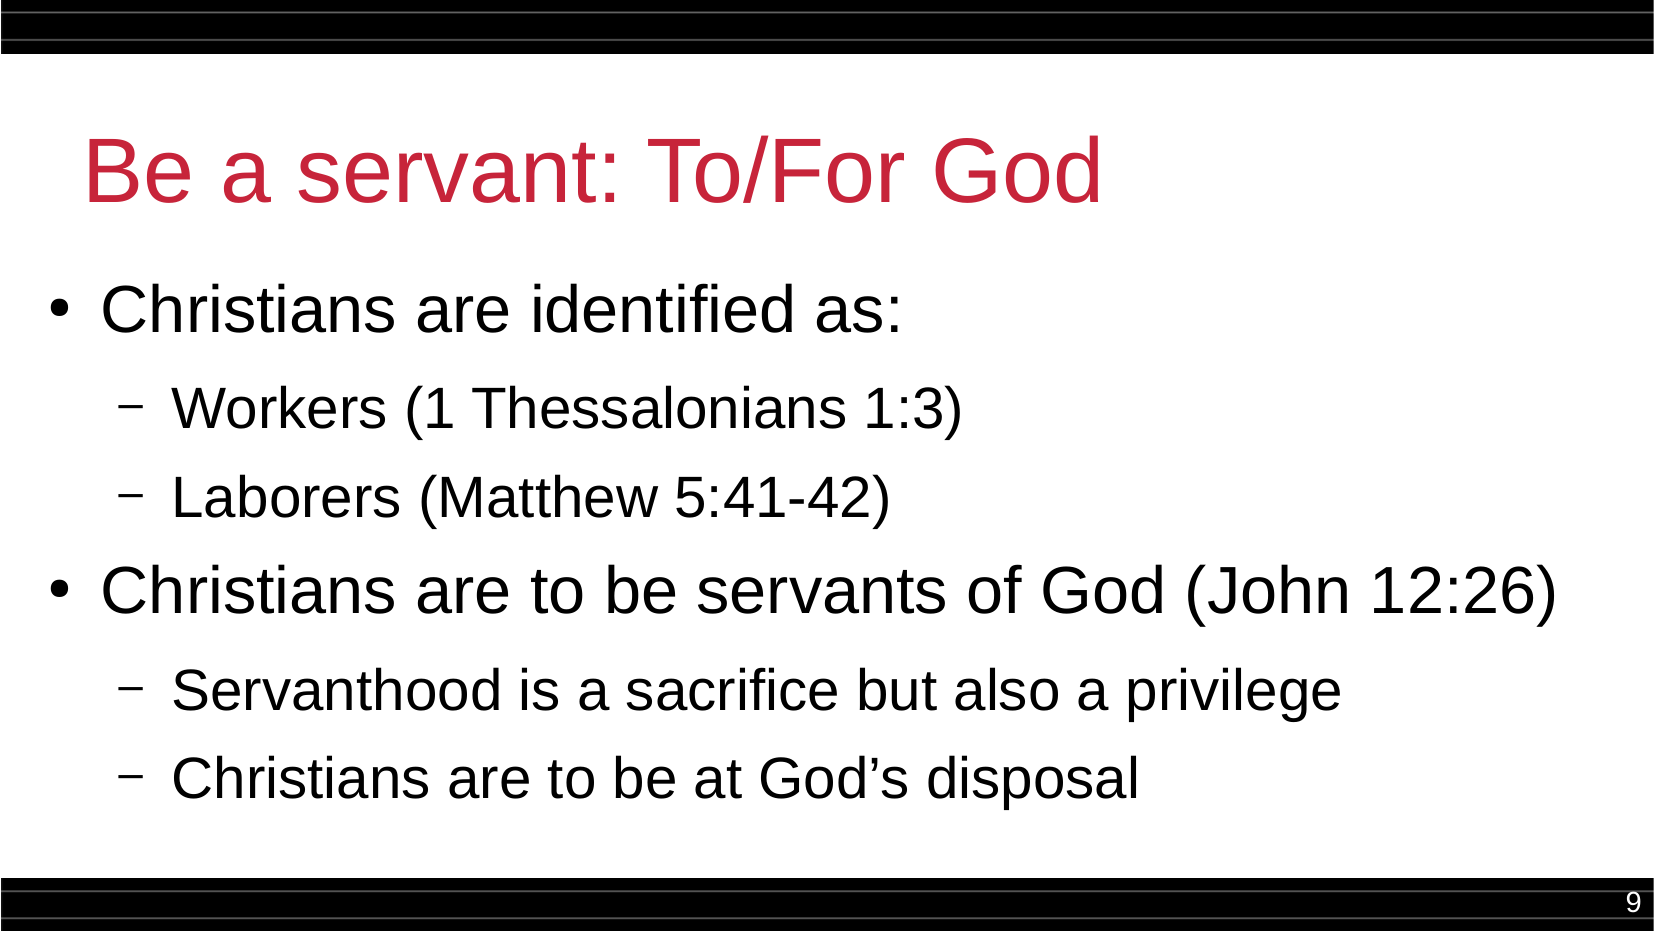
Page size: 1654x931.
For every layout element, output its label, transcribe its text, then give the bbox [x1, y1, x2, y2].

title Be a servant: To/For God [82, 92, 1571, 249]
picture [1, 878, 1654, 931]
list Christians are identified as: Workers (1 Thessalonians 1:3) Laborers (Matthew 5:41-42) Christians are to be servants of God (John 12:26) Servanthood is a sacrifice but also a privilege Christians are to be at God’s disposal [30, 271, 1636, 856]
picture [1, 0, 1654, 54]
